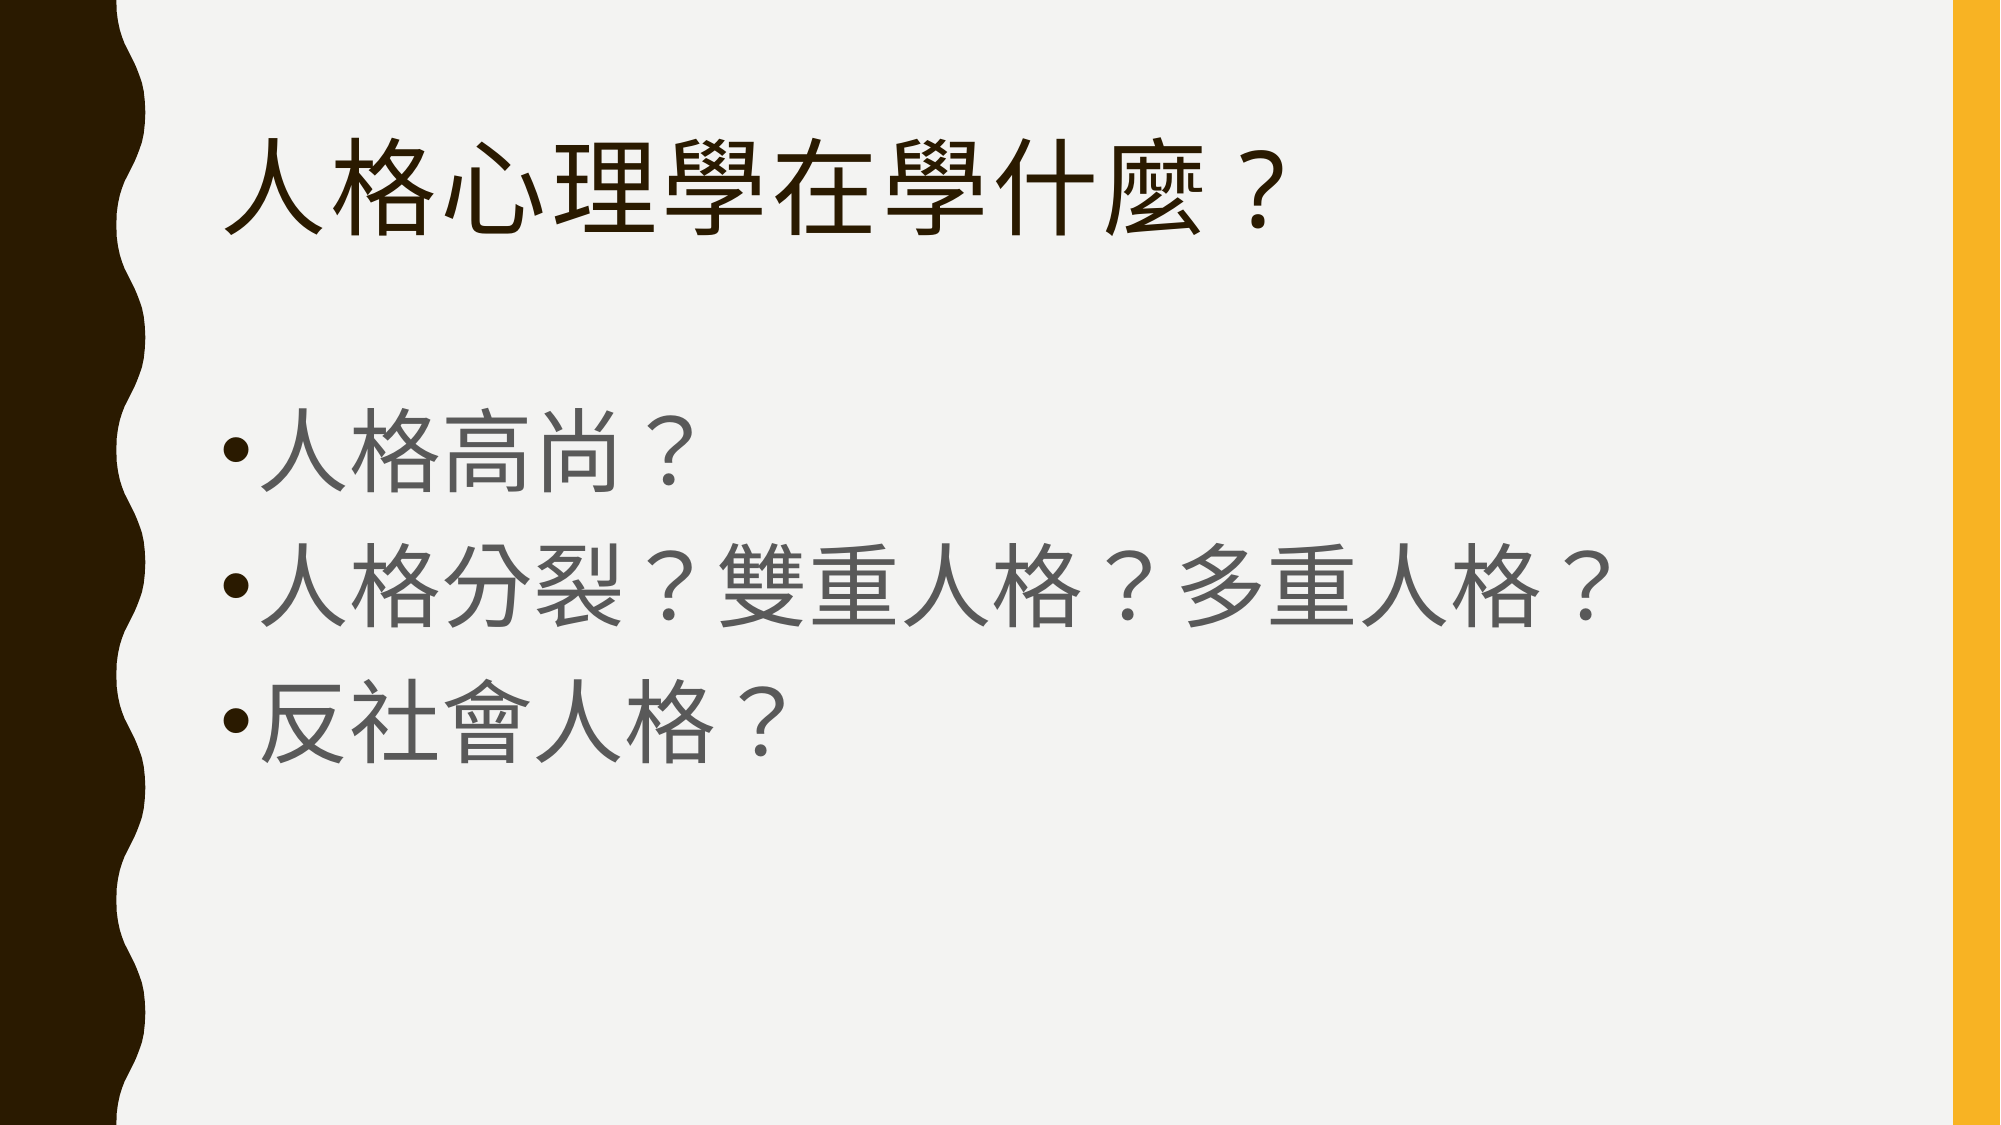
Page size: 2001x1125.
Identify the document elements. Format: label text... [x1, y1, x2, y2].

title 人格心理學在學什麼? [205, 128, 1876, 308]
list 人格高尚？ 人格分裂？雙重人格？多重人格？ 反社會人格？ [205, 375, 1876, 965]
